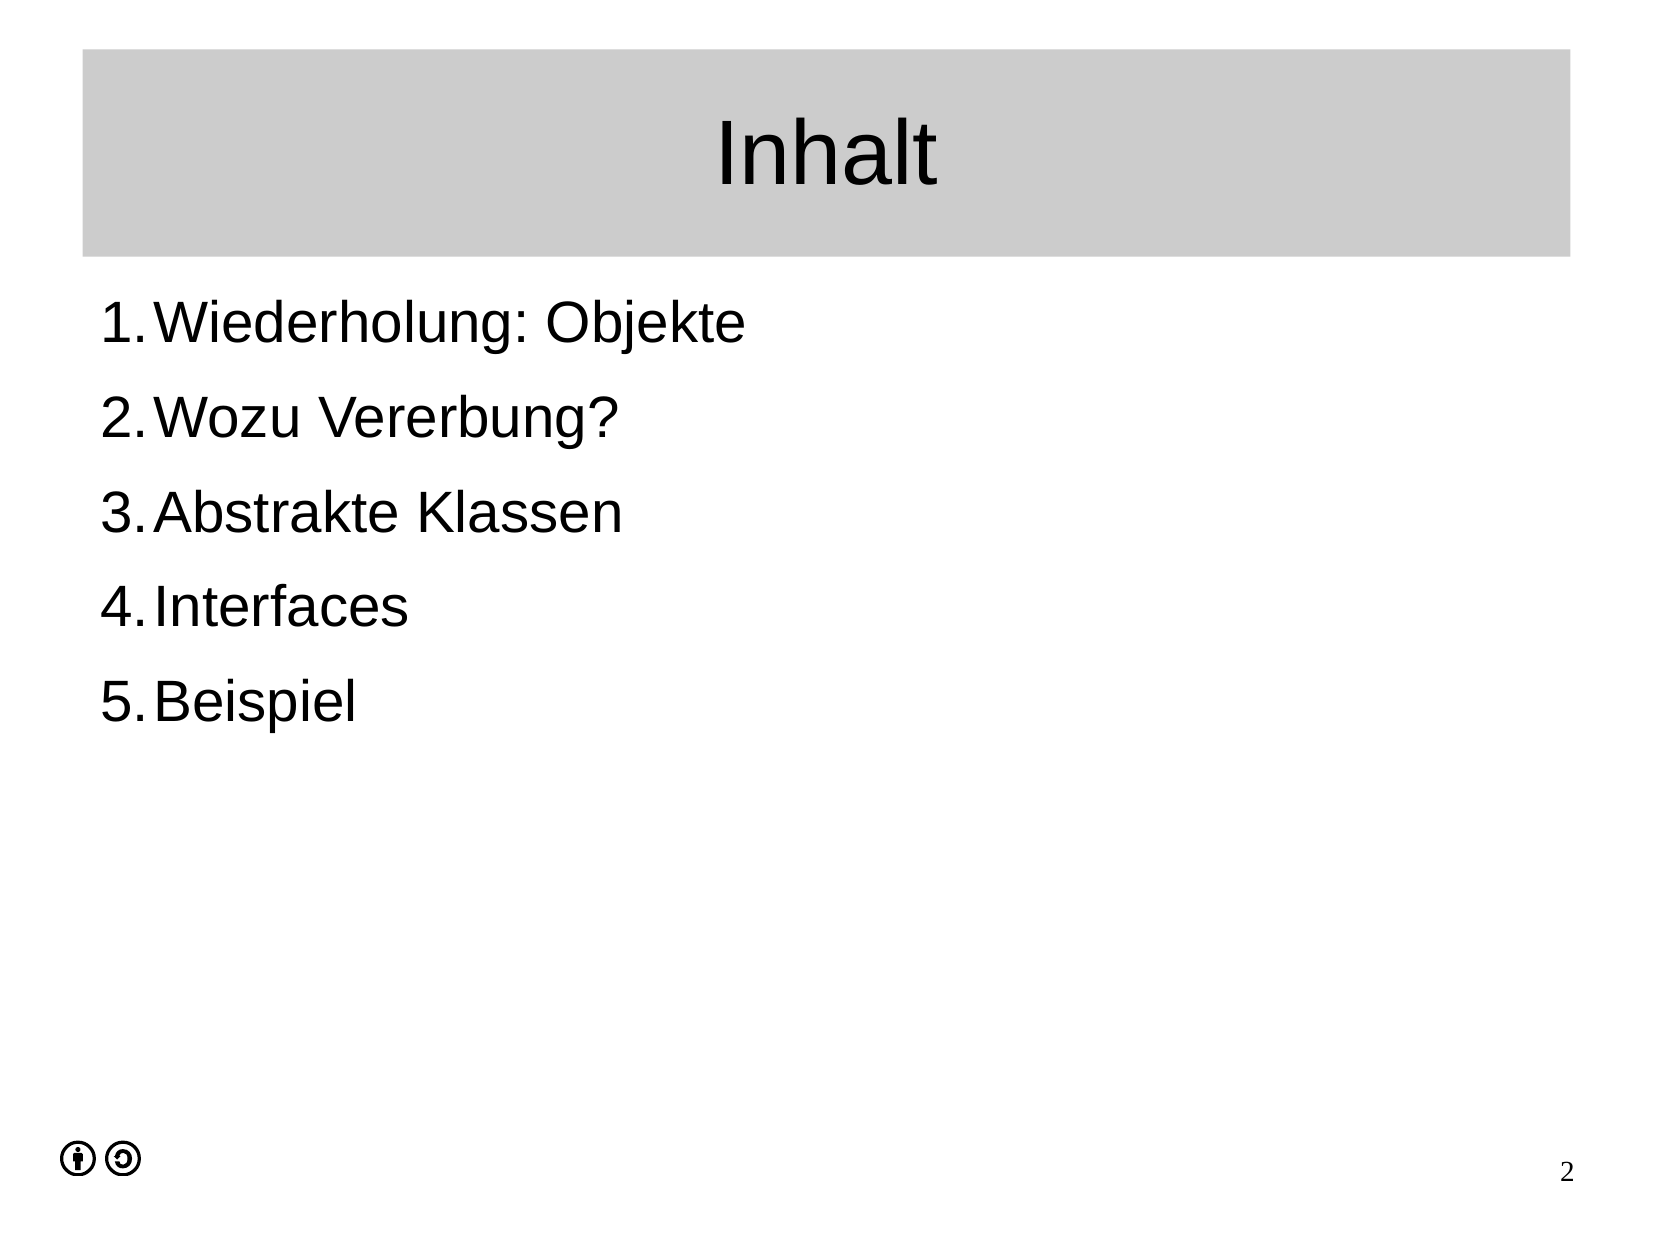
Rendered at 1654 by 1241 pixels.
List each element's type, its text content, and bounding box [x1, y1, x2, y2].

title Inhalt [82, 49, 1571, 257]
list Wiederholung: Objekte Wozu Vererbung? Abstrakte Klassen Interfaces Beispiel [82, 290, 1538, 1010]
